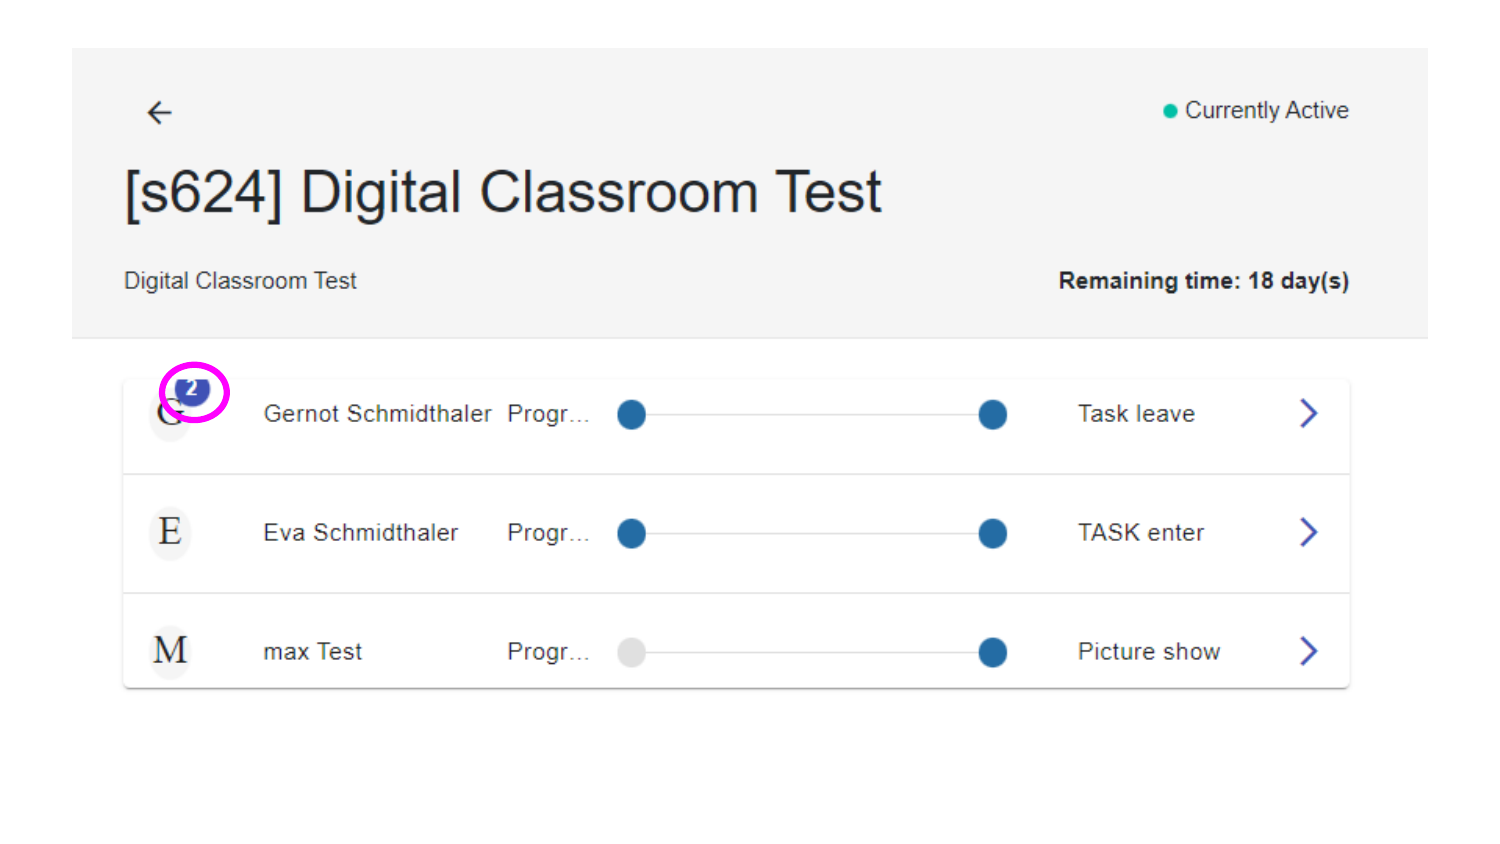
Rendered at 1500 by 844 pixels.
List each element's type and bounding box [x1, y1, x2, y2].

picture [72, 48, 1428, 796]
